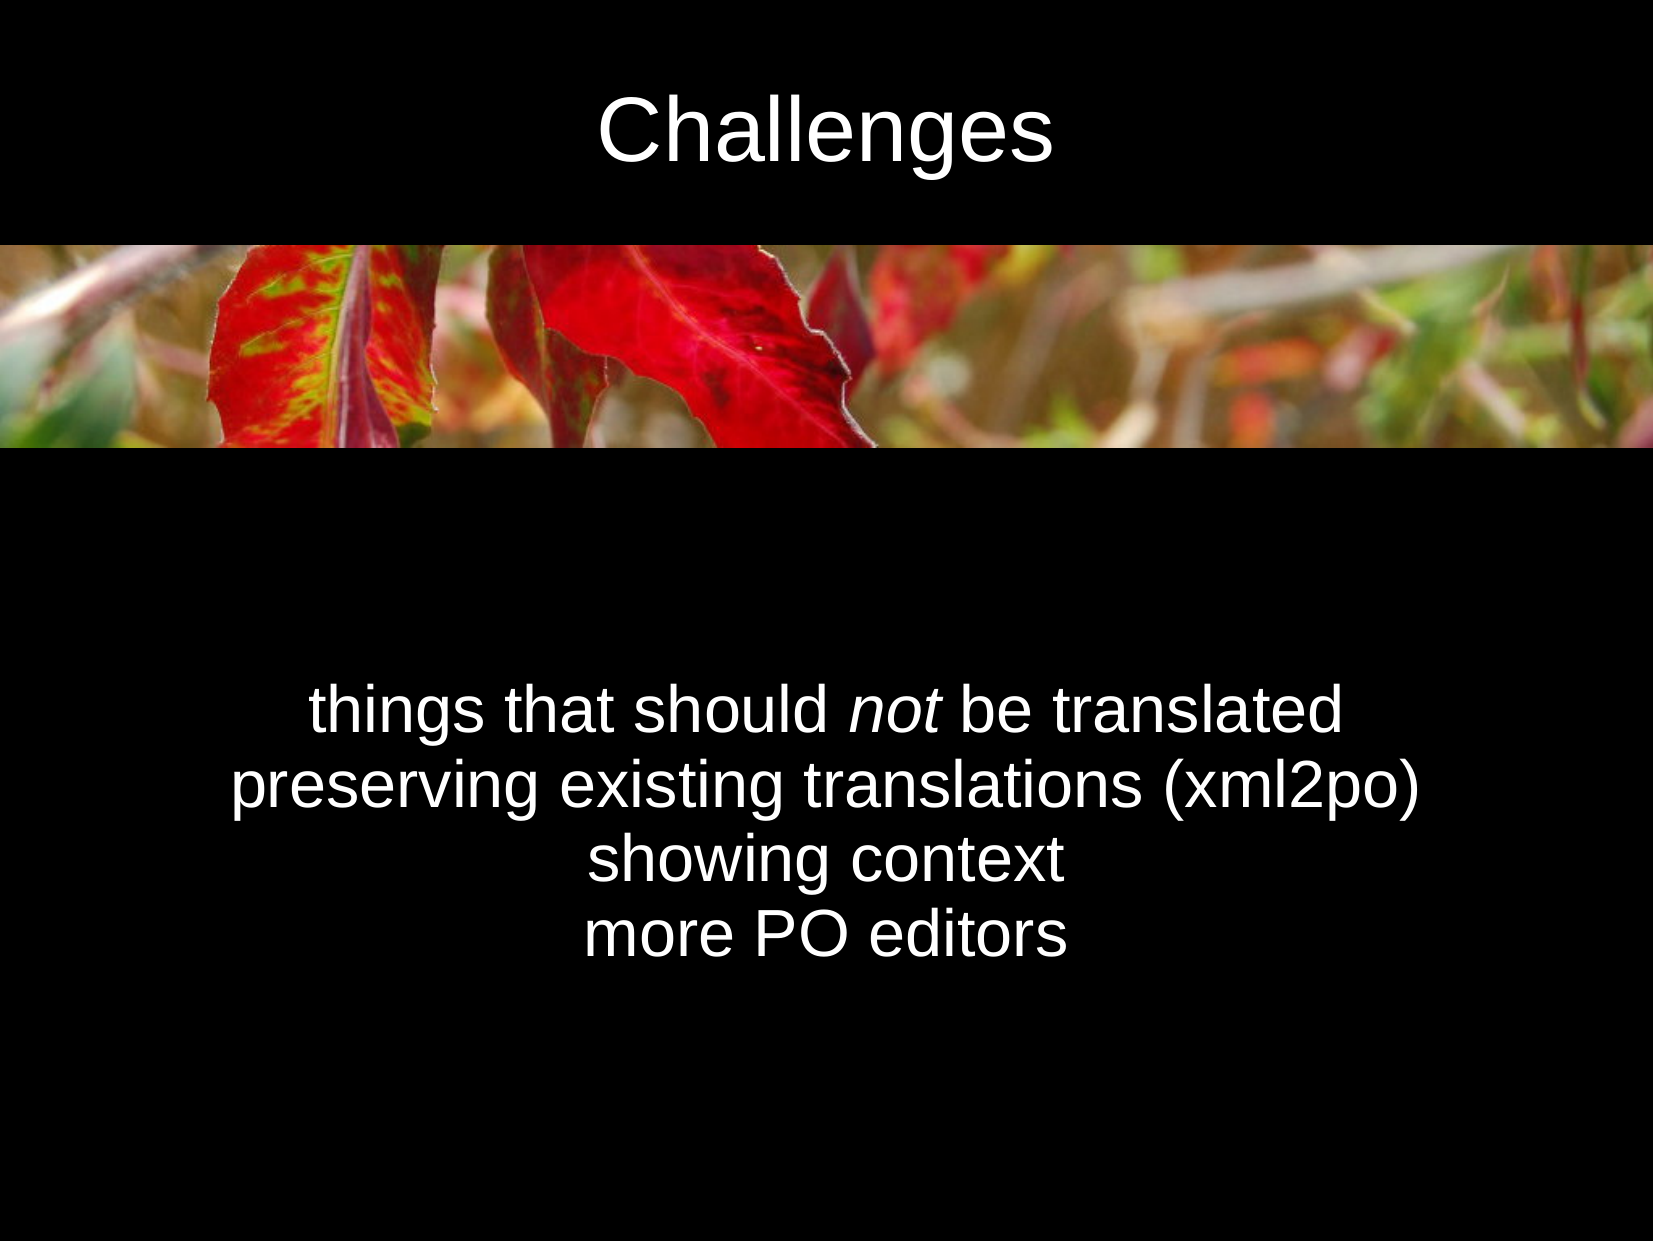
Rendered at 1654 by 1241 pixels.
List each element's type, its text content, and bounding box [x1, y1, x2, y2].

picture [0, 245, 1653, 448]
subtitle things that should not be translated preserving existing translations (xml2po) showing context more PO editors [82, 510, 1571, 1133]
title Challenges [82, 49, 1571, 211]
